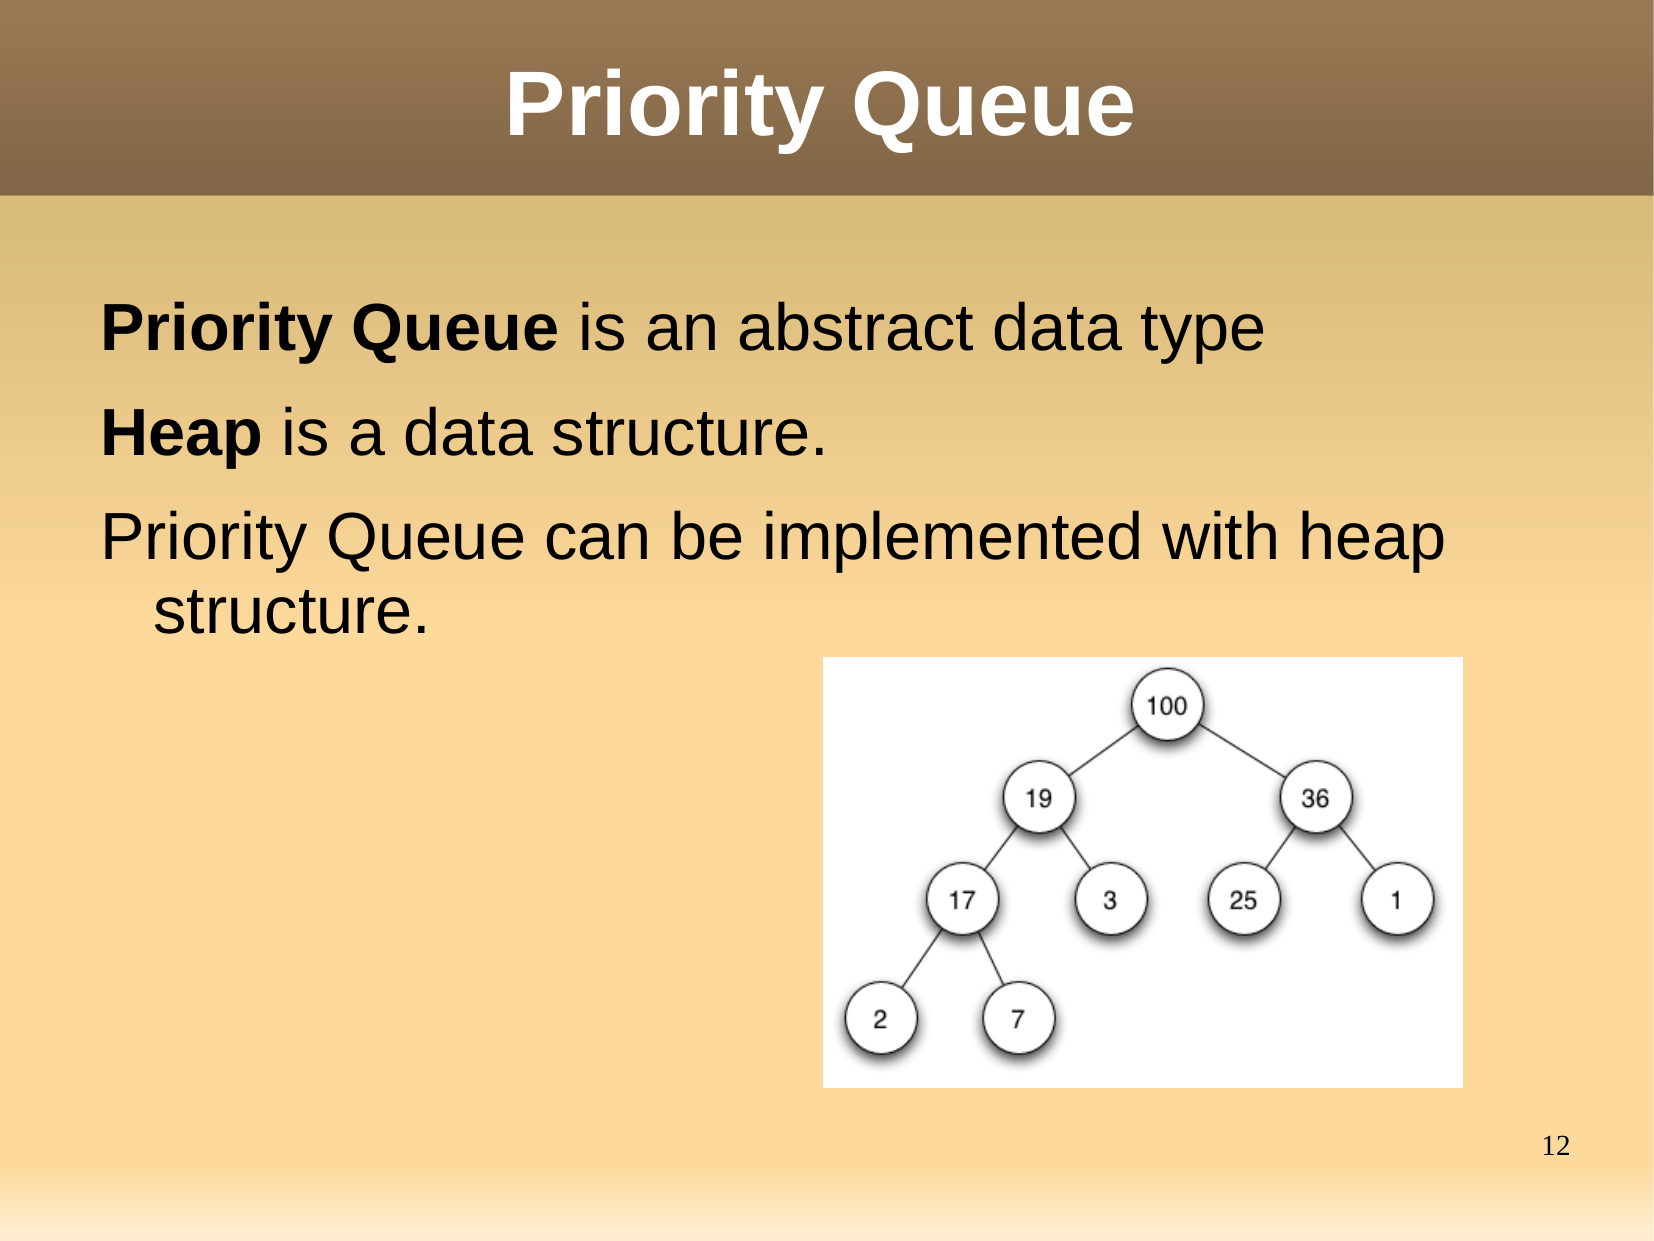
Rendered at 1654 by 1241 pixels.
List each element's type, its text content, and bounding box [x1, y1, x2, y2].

picture [0, 0, 1654, 1241]
list Priority Queue is an abstract data type Heap is a data structure. Priority Queue can be implemented with heap structure. [82, 290, 1571, 1094]
title Priority Queue [76, 7, 1565, 200]
